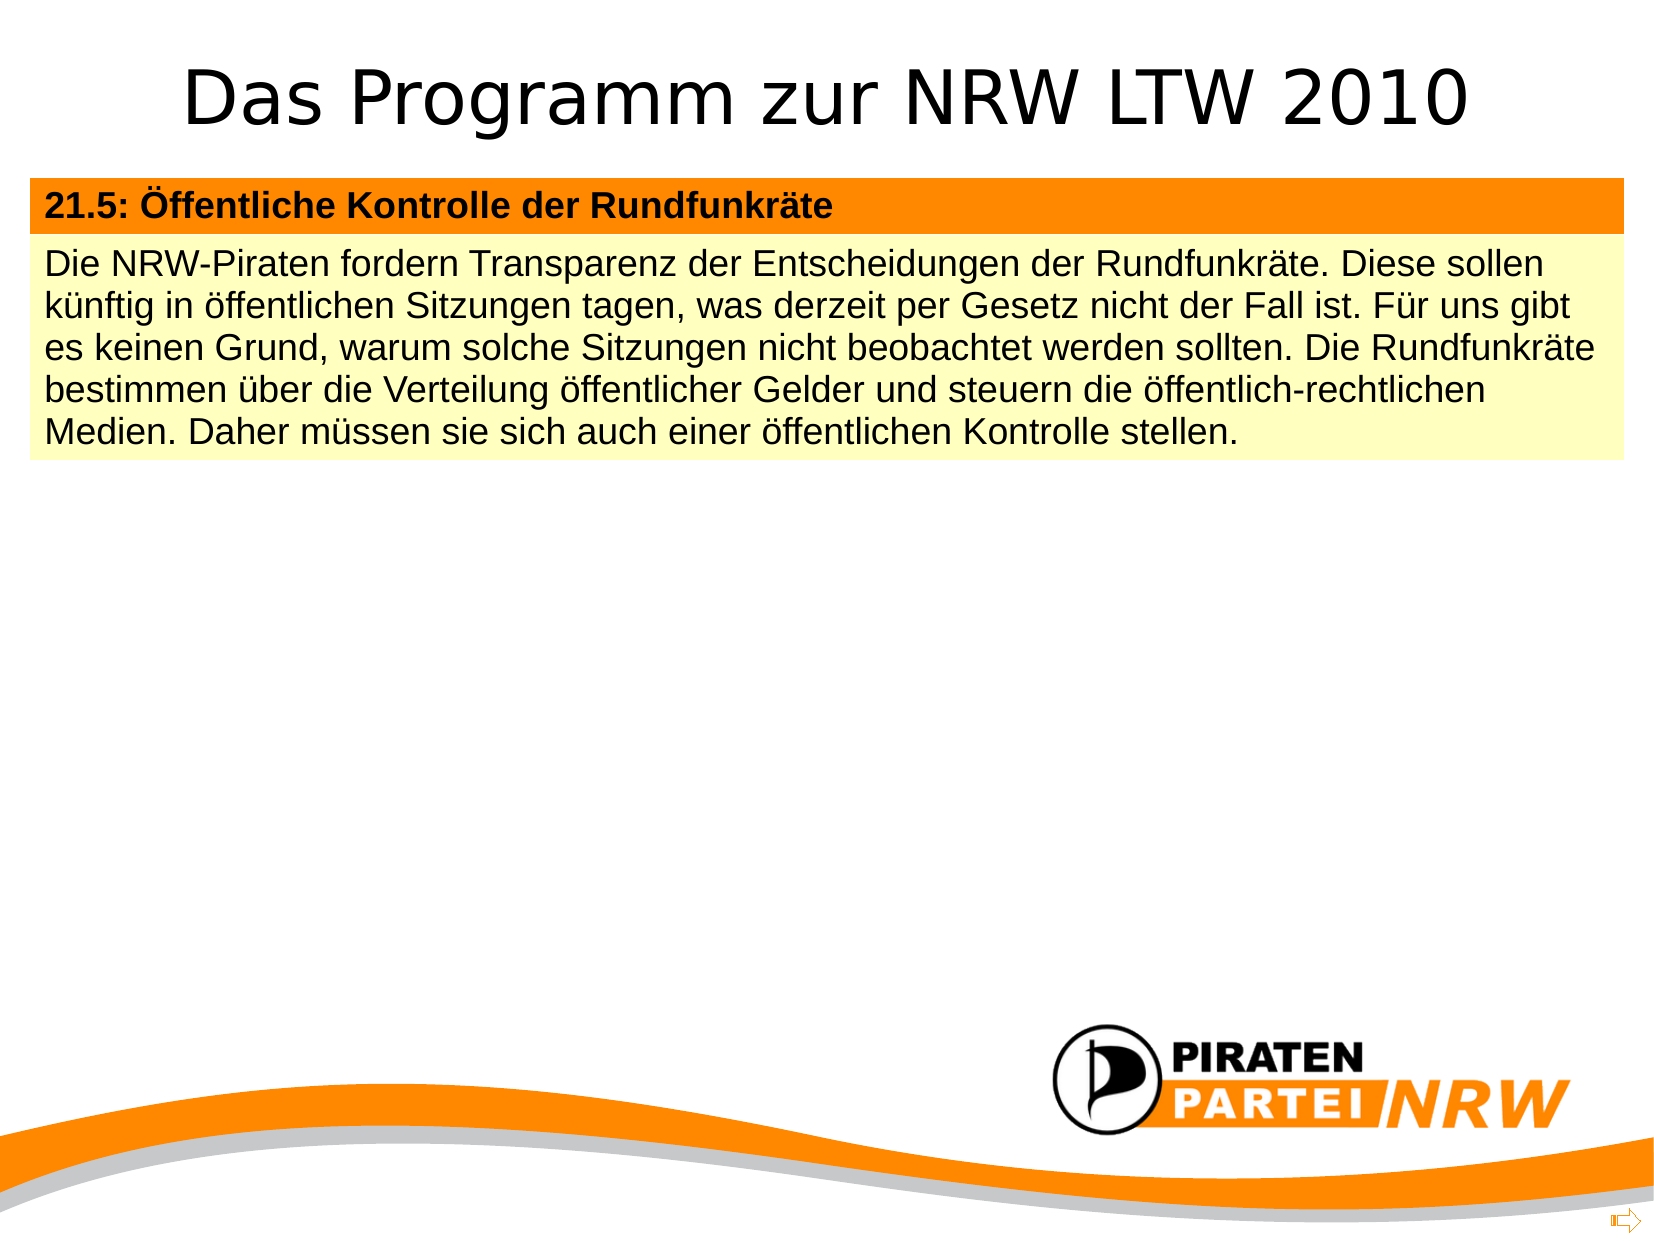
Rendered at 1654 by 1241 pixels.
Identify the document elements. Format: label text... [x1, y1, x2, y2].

table_header 21.5: Öffentliche Kontrolle der Rundfunkräte [30, 178, 1624, 234]
title Das Programm zur NRW LTW 2010 [82, 54, 1571, 143]
picture [1045, 1021, 1579, 1140]
table_cell Die NRW-Piraten fordern Transparenz der Entscheidungen der Rundfunkräte. Diese sollen künftig in öffentlichen Sitzungen tagen, was derzeit per Gesetz nicht der Fall ist. Für uns gibt es keinen Grund, warum solche Sitzungen nicht beobachtet werden sollten. Die Rundfunkräte bestimmen über die Verteilung öffentlicher Gelder und steuern die öffentlich-rechtlichen Medien. Daher müssen sie sich auch einer öffentlichen Kontrolle stellen. [30, 235, 1624, 460]
